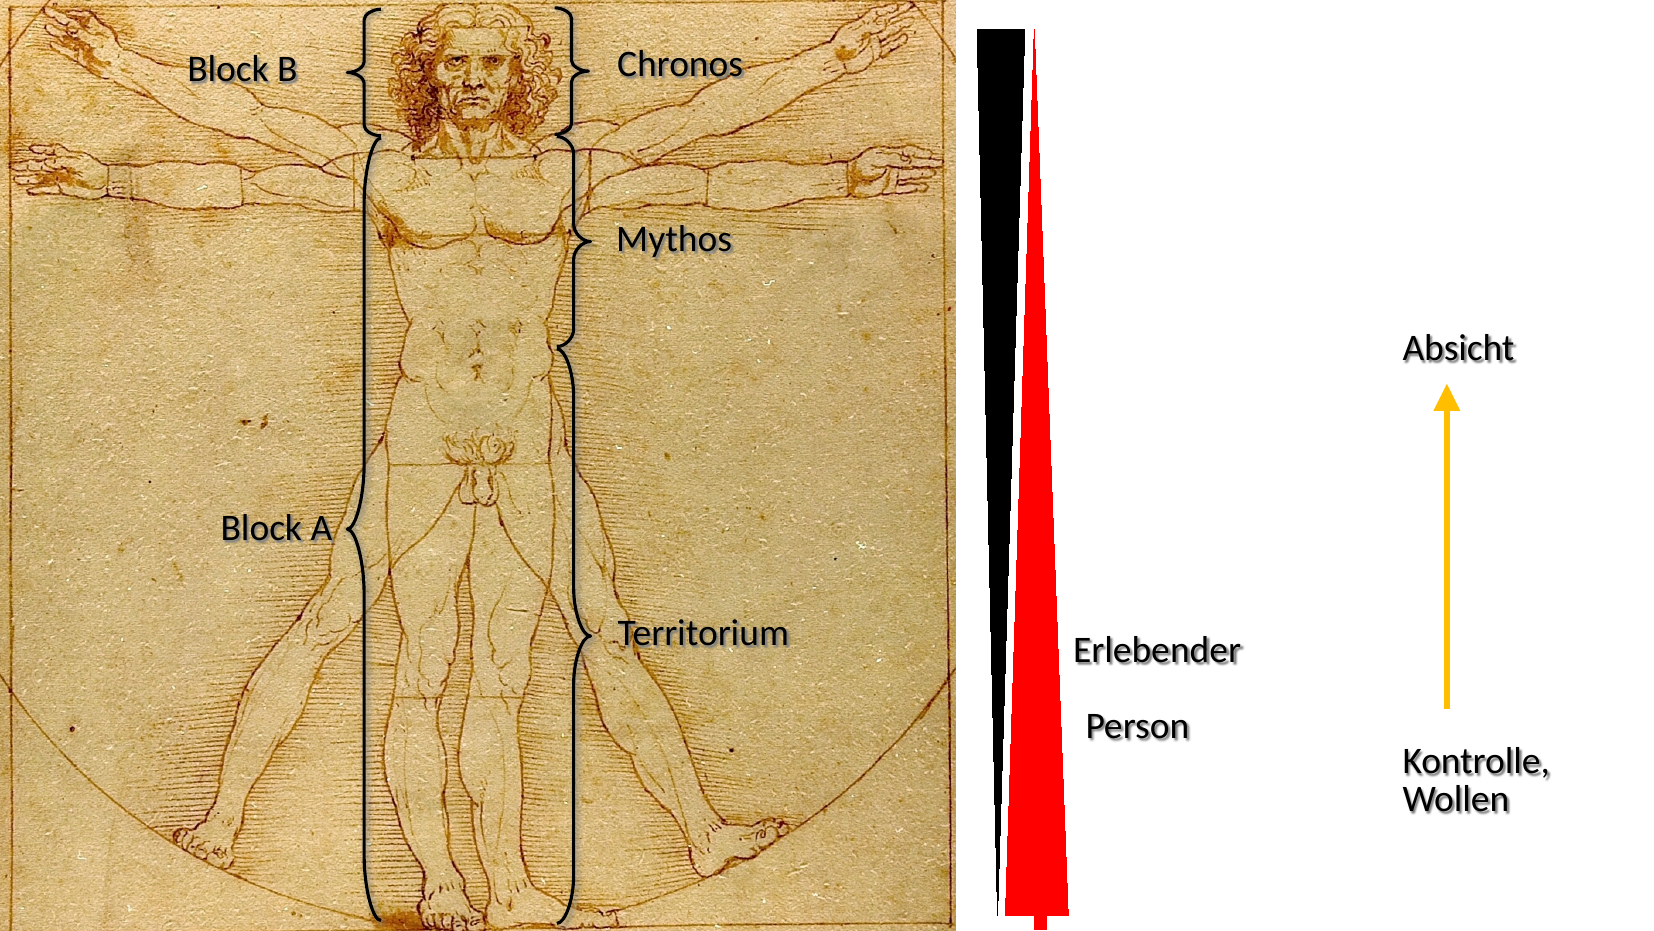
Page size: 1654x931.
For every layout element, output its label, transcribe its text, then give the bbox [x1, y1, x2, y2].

text_box Mythos [601, 215, 748, 269]
text_box [977, 29, 1025, 916]
text_box Person [1070, 702, 1397, 831]
text_box Block B [172, 46, 313, 99]
text_box Erlebender [1058, 626, 1257, 679]
text_box [1005, 29, 1069, 916]
text_box Territorium [602, 609, 805, 663]
text_box Absicht [1387, 324, 1622, 378]
text_box Chronos [602, 40, 759, 94]
text_box Block A [205, 504, 348, 557]
text_box Kontrolle, Wollen [1387, 738, 1566, 829]
picture [0, 0, 956, 931]
